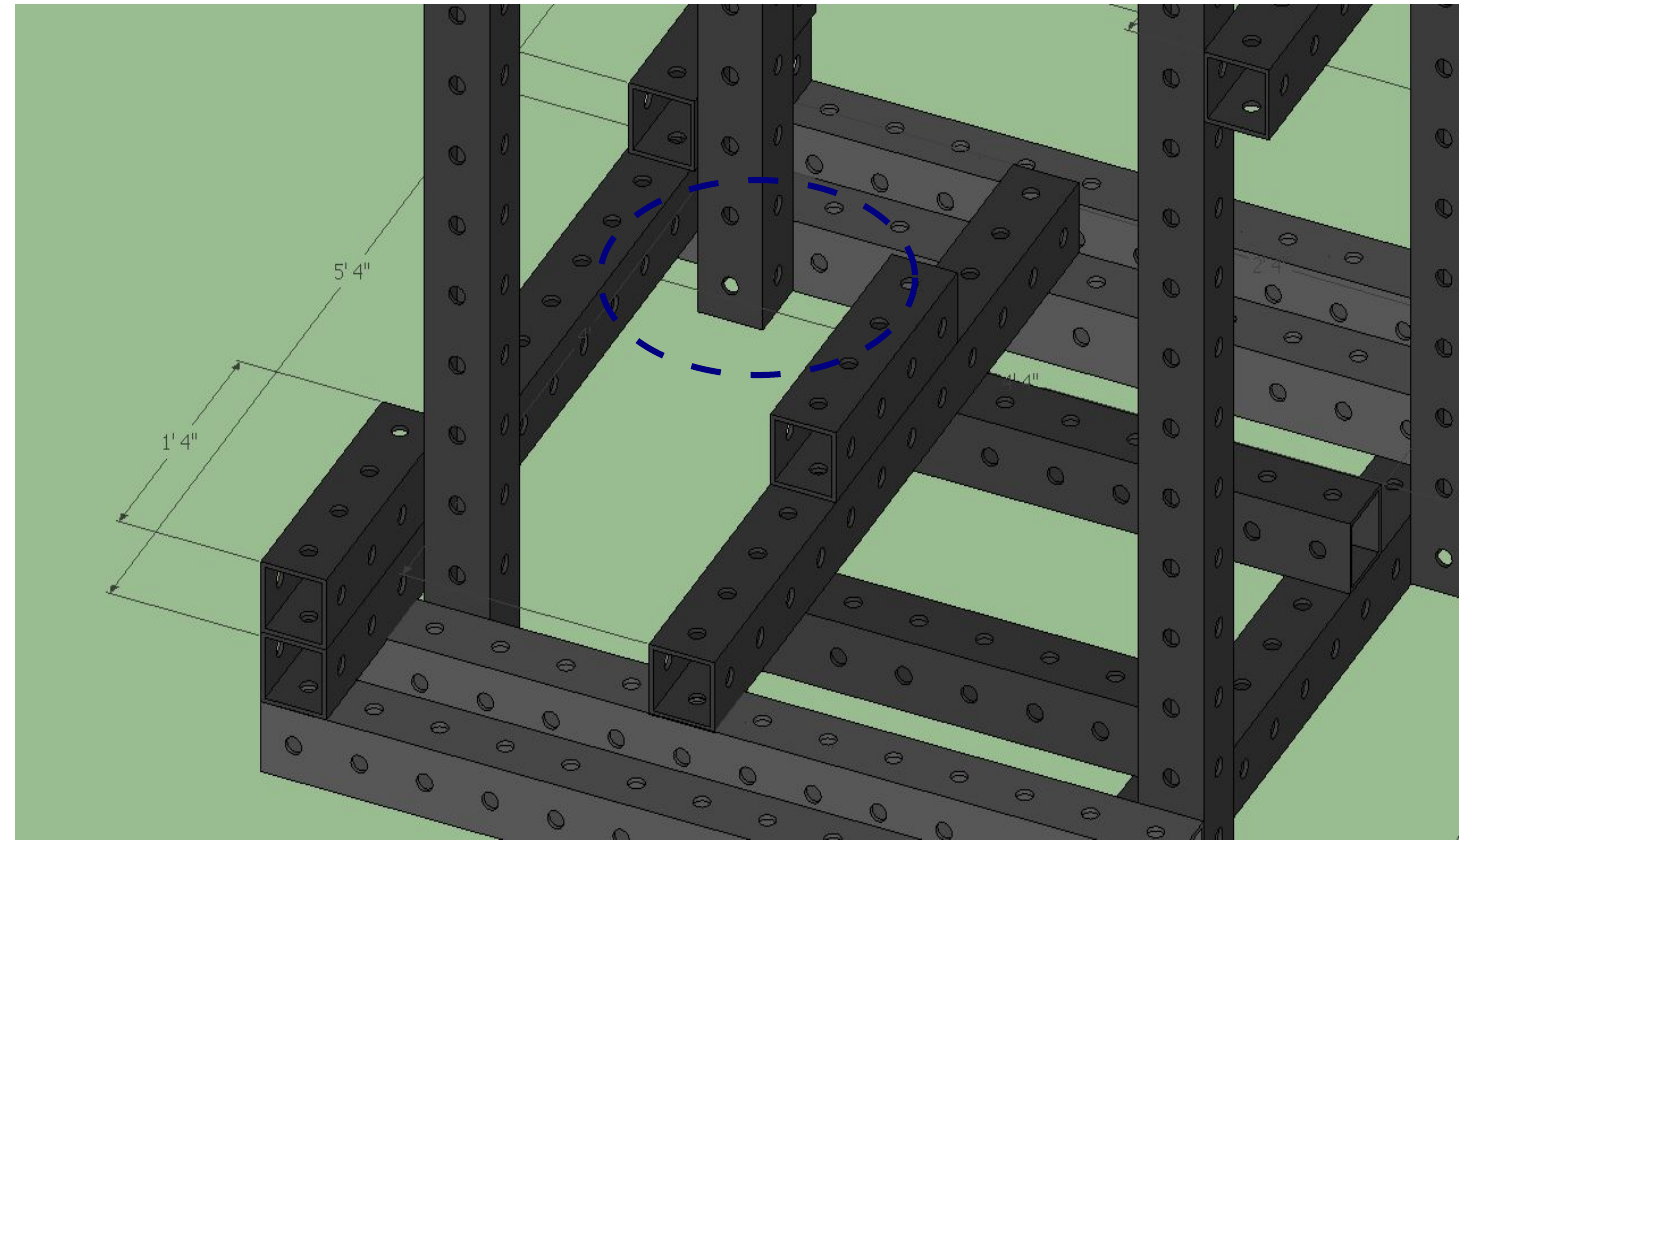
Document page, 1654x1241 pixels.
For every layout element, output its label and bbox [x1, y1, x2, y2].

picture [15, 4, 1459, 841]
